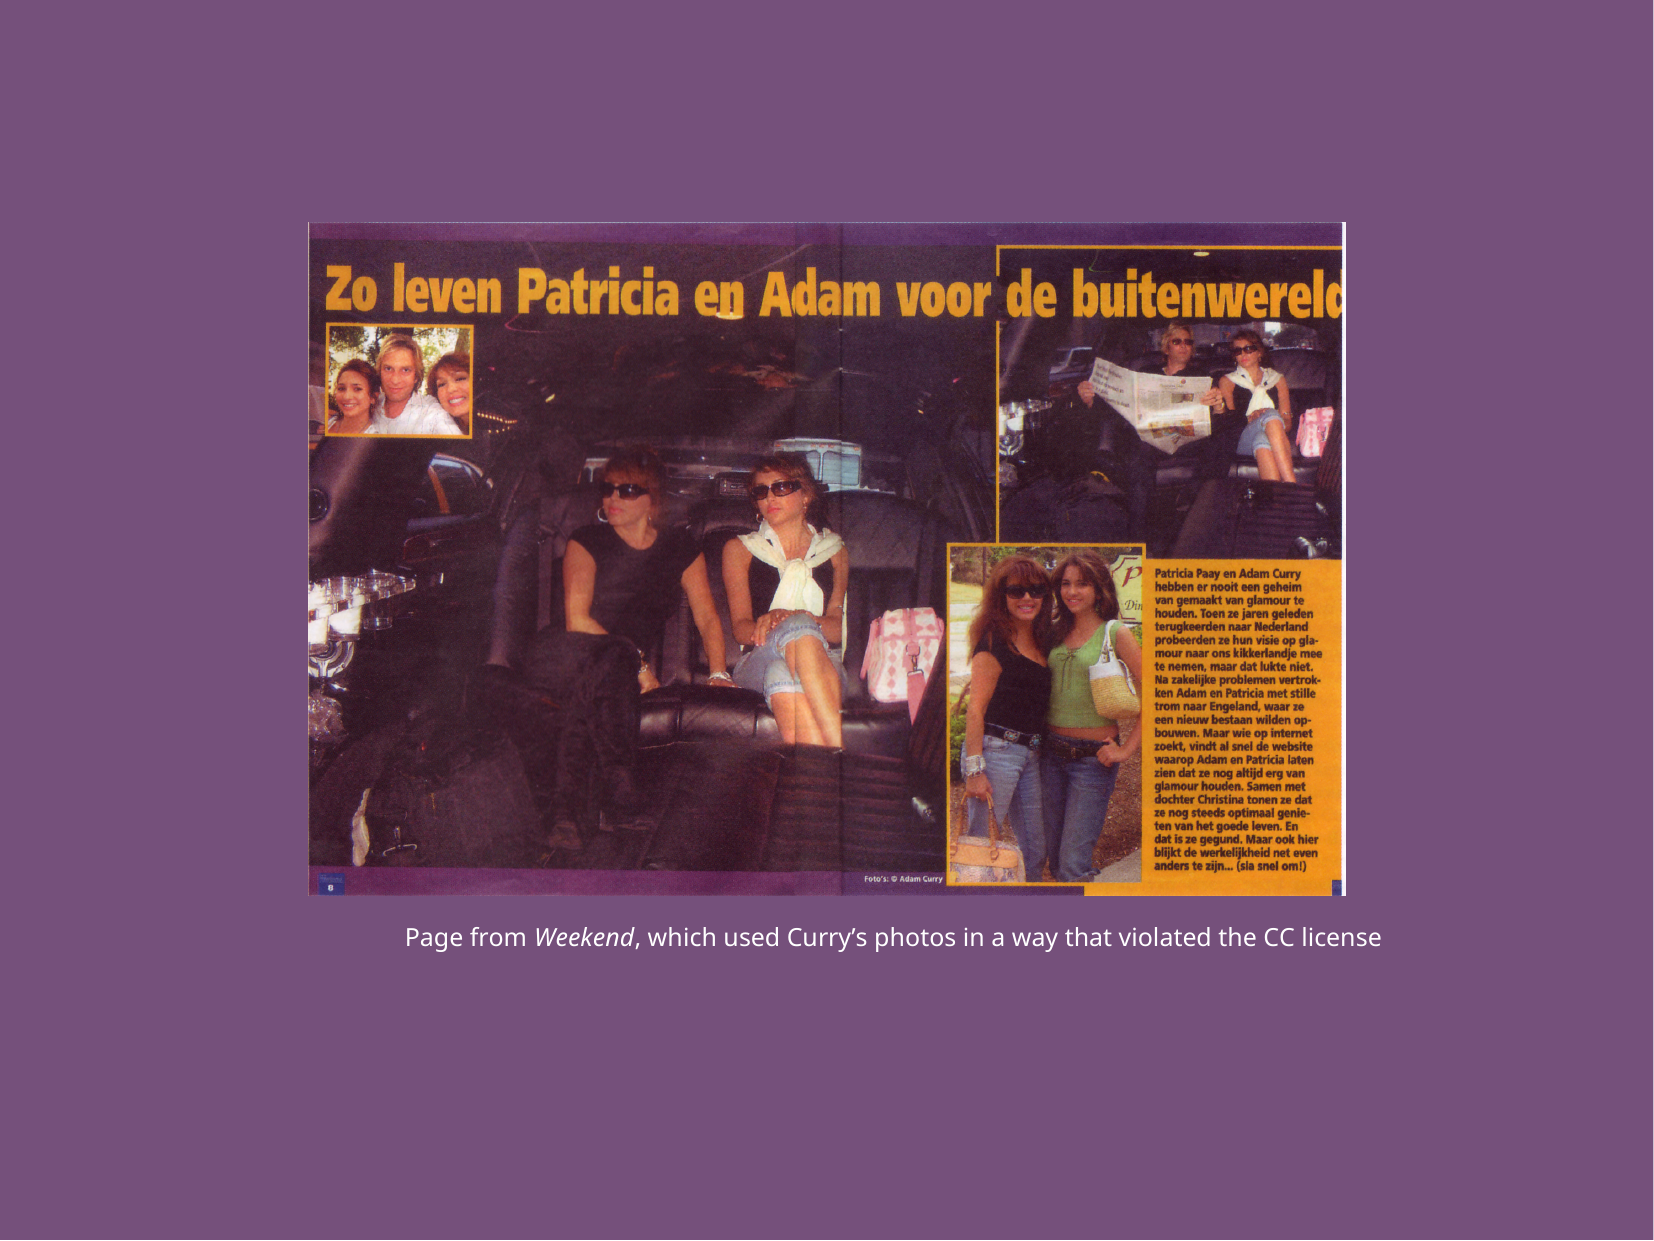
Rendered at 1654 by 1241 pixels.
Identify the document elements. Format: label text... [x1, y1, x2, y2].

text_box Page from Weekend, which used Curry’s photos in a way that violated the CC license [404, 881, 1539, 992]
picture [308, 222, 1346, 896]
